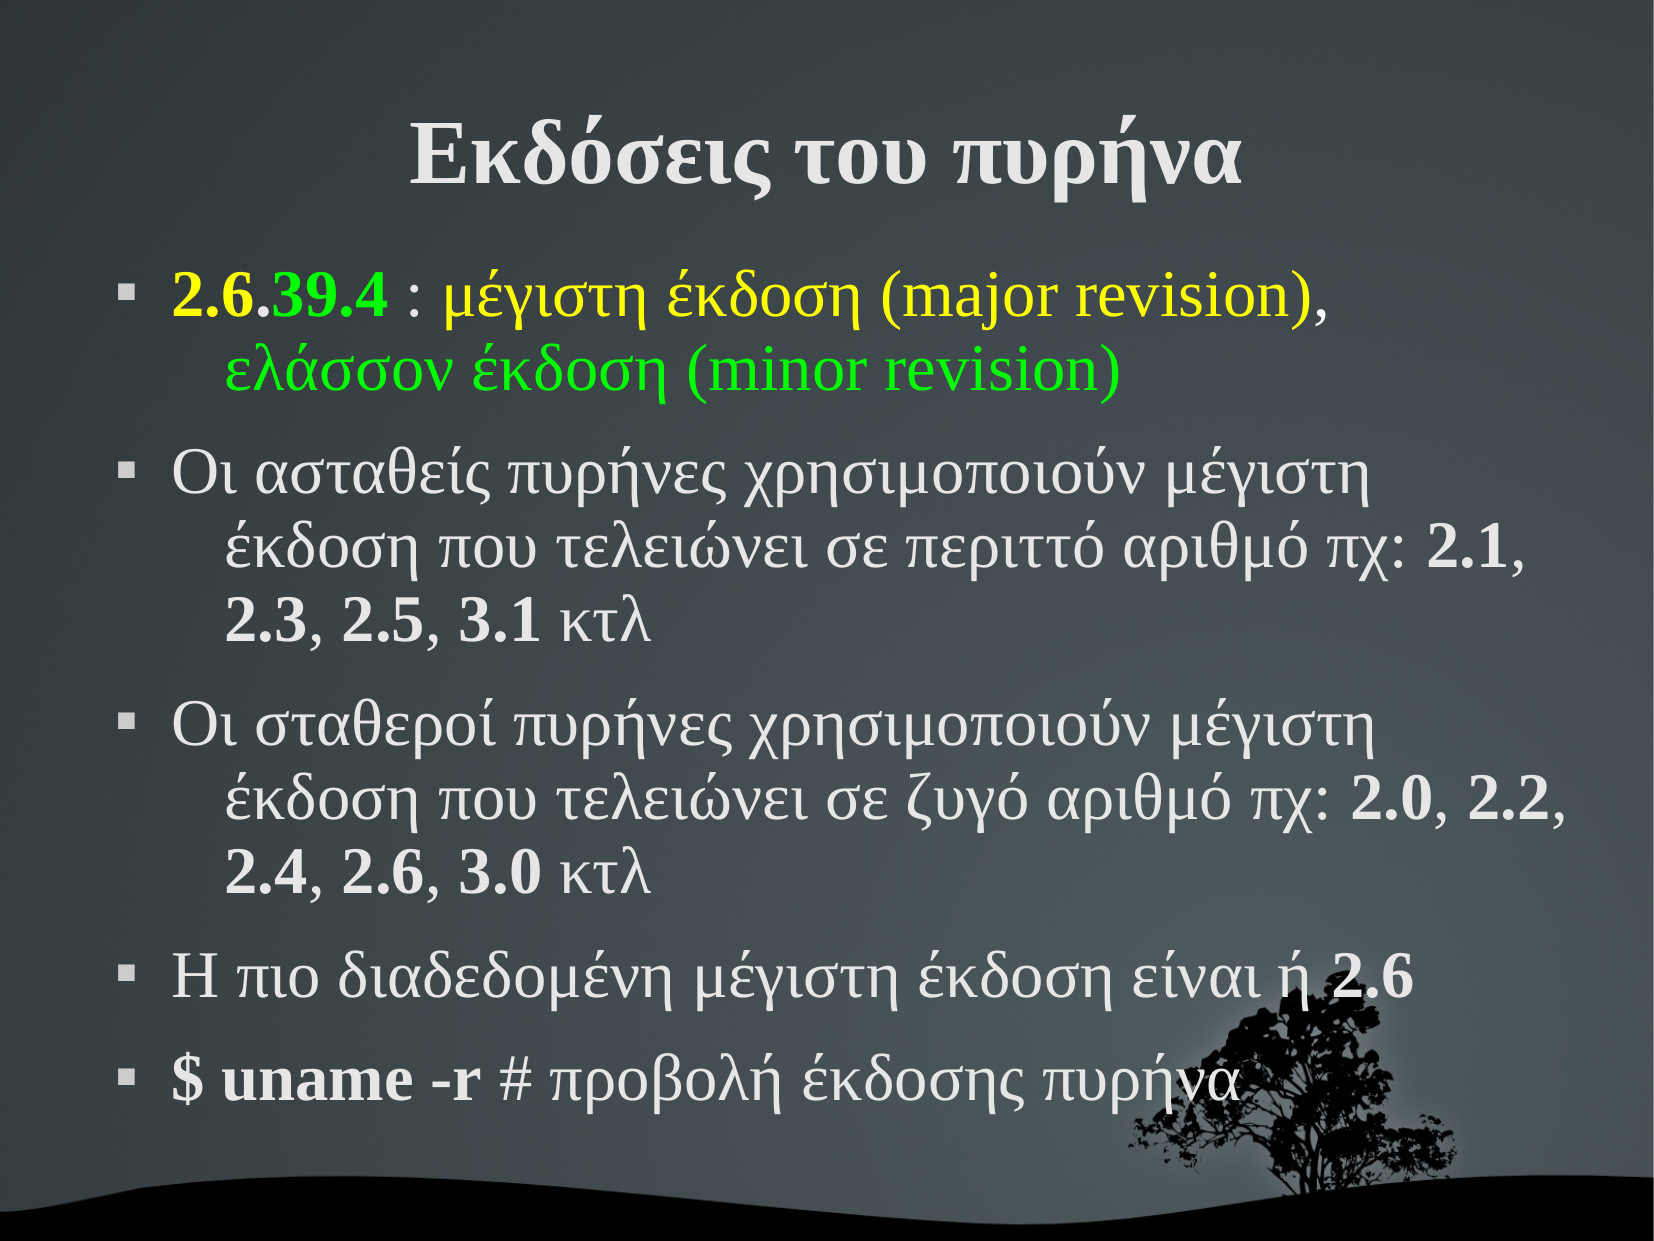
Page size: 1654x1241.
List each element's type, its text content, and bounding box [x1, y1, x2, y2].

picture [0, 0, 1654, 1241]
list 2.6.39.4 : μέγιστη έκδοση (major revision), ελάσσον έκδοση (minor revision) Οι ασταθείς πυρήνες χρησιμοποιούν μέγιστη έκδοση που τελειώνει σε περιττό αριθμό πχ: 2.1, 2.3, 2.5, 3.1 κτλ Οι σταθεροί πυρήνες χρησιμοποιούν μέγιστη έκδοση που τελειώνει σε ζυγό αριθμό πχ: 2.0, 2.2, 2.4, 2.6, 3.0 κτλ Η πιο διαδεδομένη μέγιστη έκδοση είναι ή 2.6 $ uname -r # προβολή έκδοσης πυρήνα [82, 256, 1571, 1228]
title Εκδόσεις του πυρήνα [82, 49, 1571, 256]
